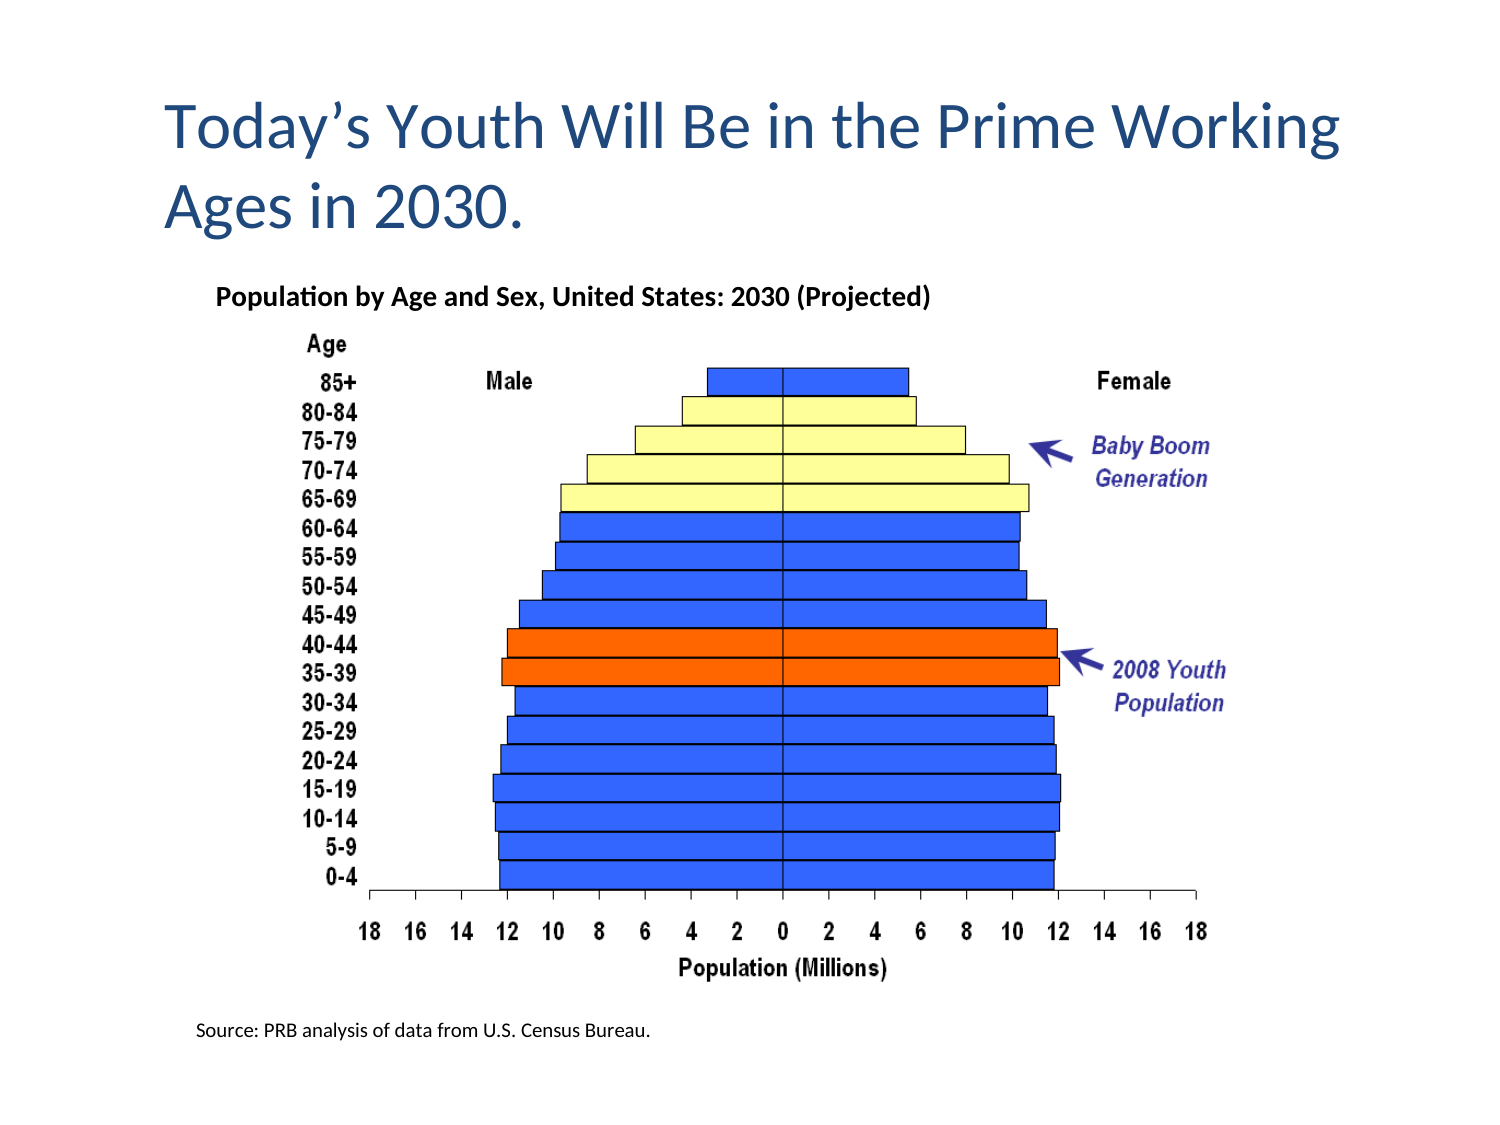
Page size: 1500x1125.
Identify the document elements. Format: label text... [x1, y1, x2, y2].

text_box Today’s Youth Will Be in the Prime Working Ages in 2030. [149, 74, 1420, 238]
text_box Population by Age and Sex, United States: 2030 (Projected) [201, 269, 948, 321]
text_box Source: PRB analysis of data from U.S. Census Bureau. [181, 1009, 667, 1050]
picture [250, 314, 1246, 996]
